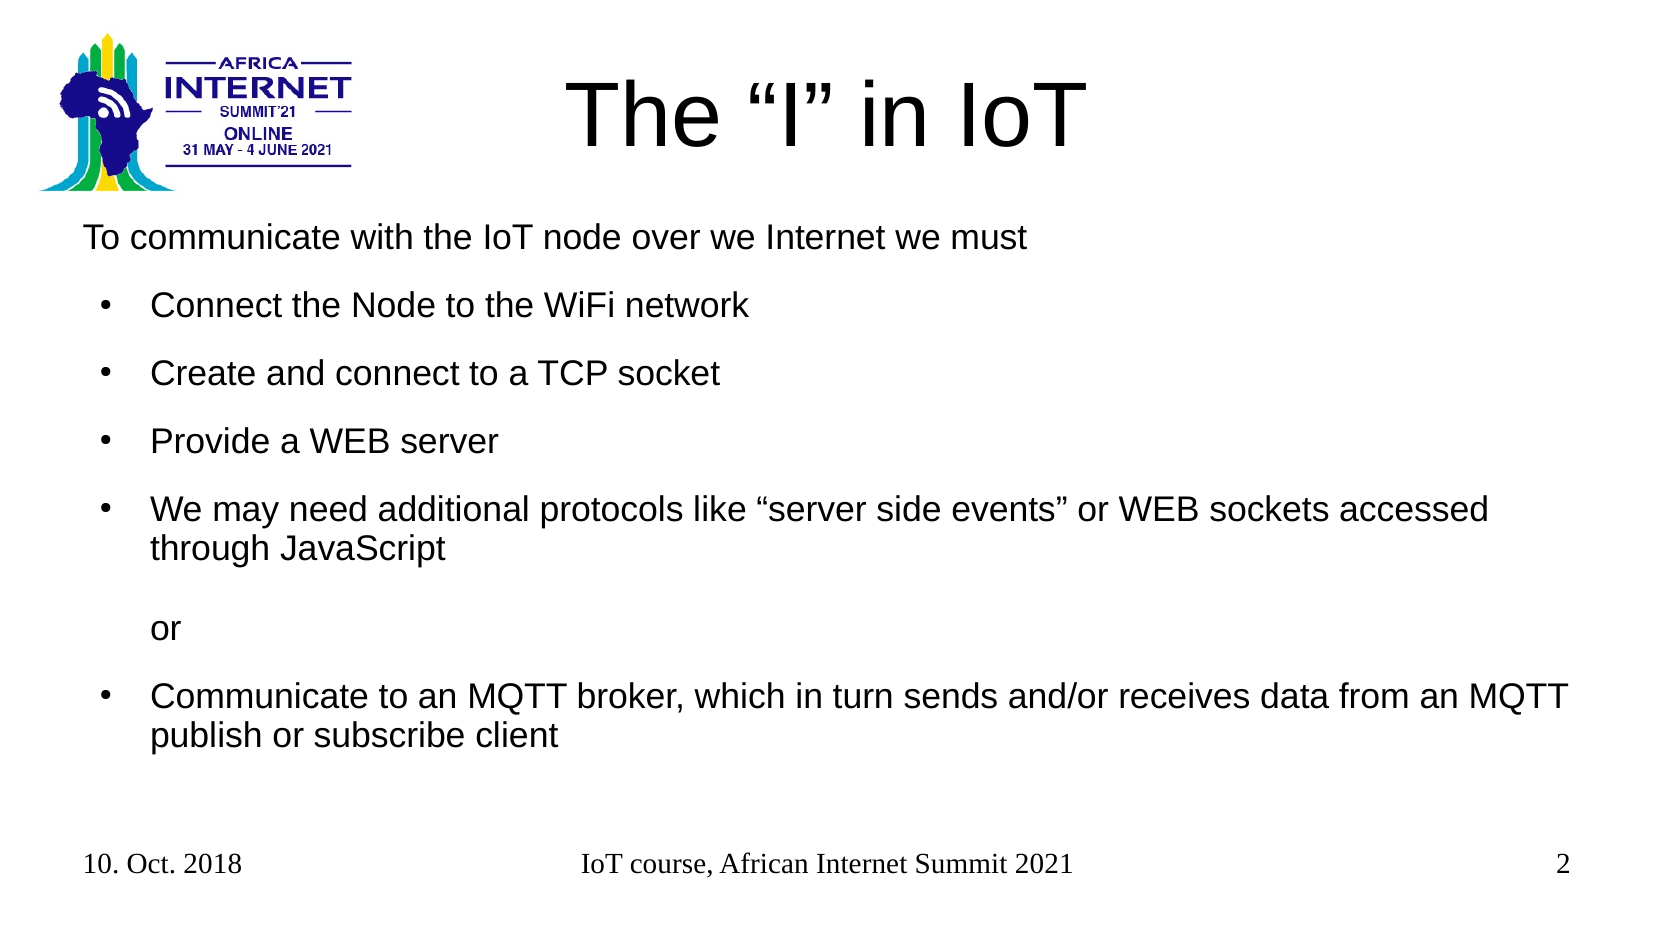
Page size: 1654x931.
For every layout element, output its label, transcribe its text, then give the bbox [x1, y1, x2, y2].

list To communicate with the IoT node over we Internet we must Connect the Node to the WiFi network Create and connect to a TCP socket Provide a WEB server We may need additional protocols like “server side events” or WEB sockets accessed through JavaScript or Communicate to an MQTT broker, which in turn sends and/or receives data from an MQTT publish or subscribe client [82, 217, 1571, 758]
title The “I” in IoT [82, 37, 1571, 193]
picture [9, 11, 384, 207]
